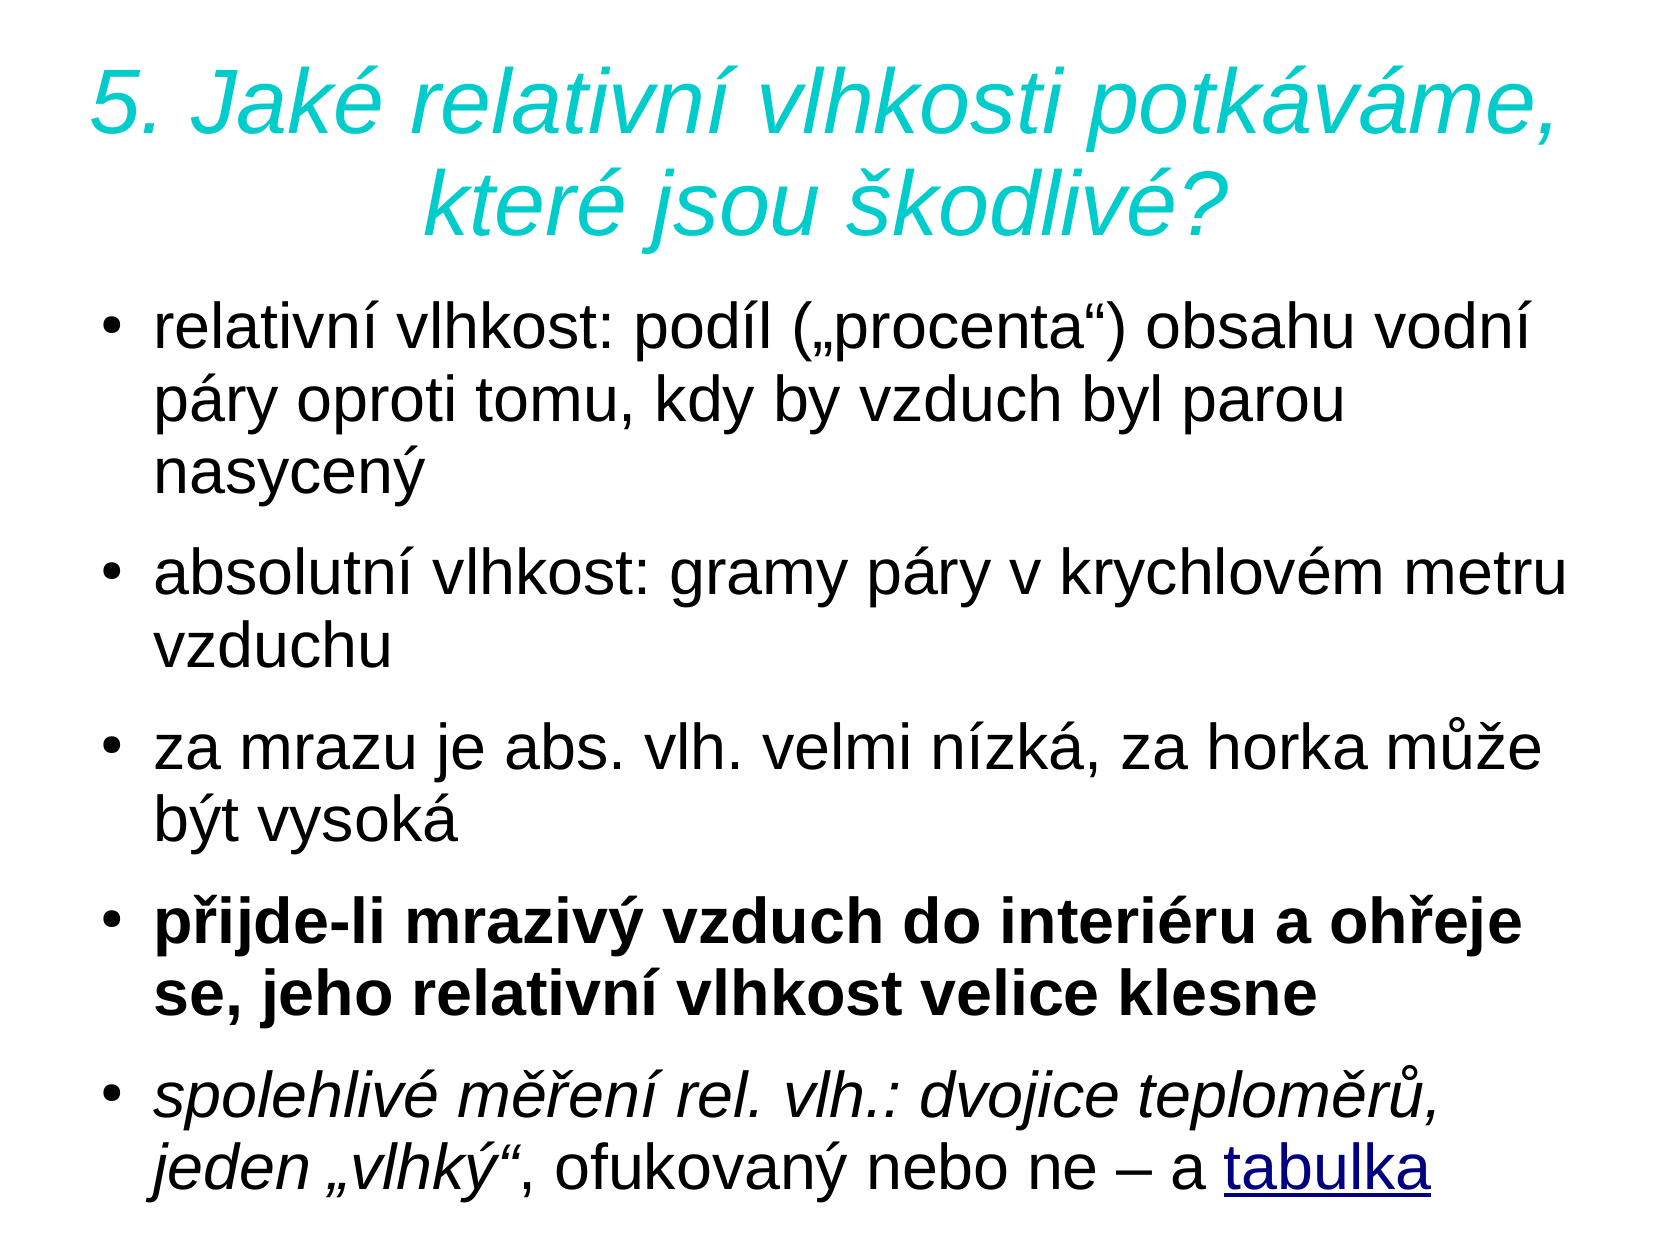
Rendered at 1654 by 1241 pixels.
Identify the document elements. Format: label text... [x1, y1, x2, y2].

list relativní vlhkost: podíl („procenta“) obsahu vodní páry oproti tomu, kdy by vzduch byl parou nasycený absolutní vlhkost: gramy páry v krychlovém metru vzduchu za mrazu je abs. vlh. velmi nízká, za horka může být vysoká přijde-li mrazivý vzduch do interiéru a ohřeje se, jeho relativní vlhkost velice klesne spolehlivé měření rel. vlh.: dvojice teploměrů, jeden „vlhký“, ofukovaný nebo ne – a tabulka [82, 290, 1571, 1231]
title 5. Jaké relativní vlhkosti potkáváme, které jsou škodlivé? [82, 49, 1571, 257]
